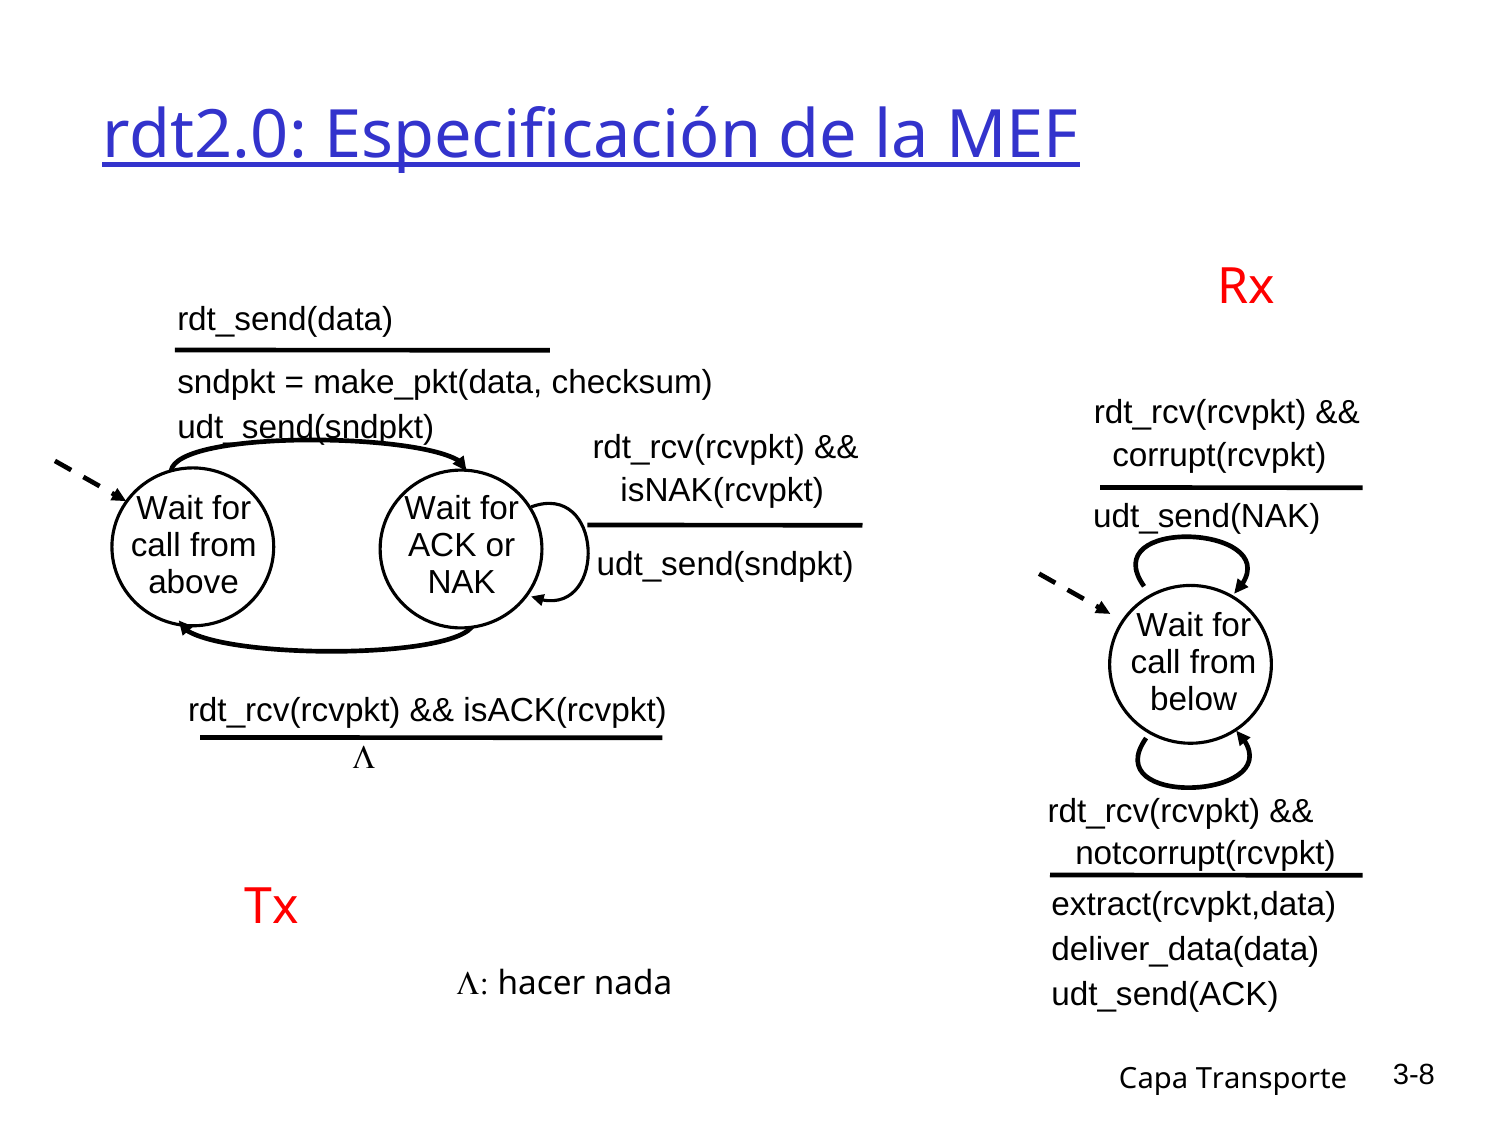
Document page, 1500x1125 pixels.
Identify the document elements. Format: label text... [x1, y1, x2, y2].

text_box Rx [1202, 242, 1290, 327]
text_box [1145, 585, 1236, 599]
text_box Wait for call from below [1095, 599, 1293, 700]
text_box extract(rcvpkt,data)‏ deliver_data(data)‏ udt_send(ACK)‏ [1036, 871, 1389, 974]
text_box udt_send(NAK)‏ [1078, 484, 1379, 527]
text_box rdt_send(data)‏ [162, 287, 533, 358]
text_box Wait for ACK or NAK [373, 482, 550, 583]
text_box [120, 582, 266, 626]
text_box [418, 470, 504, 482]
text_box [209, 582, 214, 590]
text_box rdt_rcv(rcvpkt) && notcorrupt(rcvpkt)‏ [1032, 784, 1387, 900]
text_box [388, 583, 535, 628]
text_box rdt_rcv(rcvpkt) && isACK(rcvpkt)‏ [173, 678, 756, 726]
text_box udt_send(sndpkt)‏ [581, 531, 872, 598]
text_box [152, 584, 161, 591]
text_box sndpkt = make_pkt(data, checksum)‏ udt_send(sndpkt)‏ [162, 349, 761, 416]
text_box [148, 467, 238, 481]
text_box [171, 582, 180, 591]
text_box [1198, 700, 1208, 708]
text_box  hacer nada [441, 951, 688, 1012]
text_box rdt_rcv(rcvpkt) && corrupt(rcvpkt)‏ [1079, 385, 1394, 438]
text_box rdt_rcv(rcvpkt) && isNAK(rcvpkt)‏ [577, 421, 921, 526]
text_box Tx [229, 862, 314, 947]
title rdt2.0: Especificación de la MEF [87, 37, 1363, 225]
text_box Wait for call from above [95, 481, 293, 582]
text_box [1155, 700, 1164, 708]
text_box [1118, 700, 1263, 744]
text_box [189, 582, 199, 591]
text_box  [337, 737, 391, 784]
